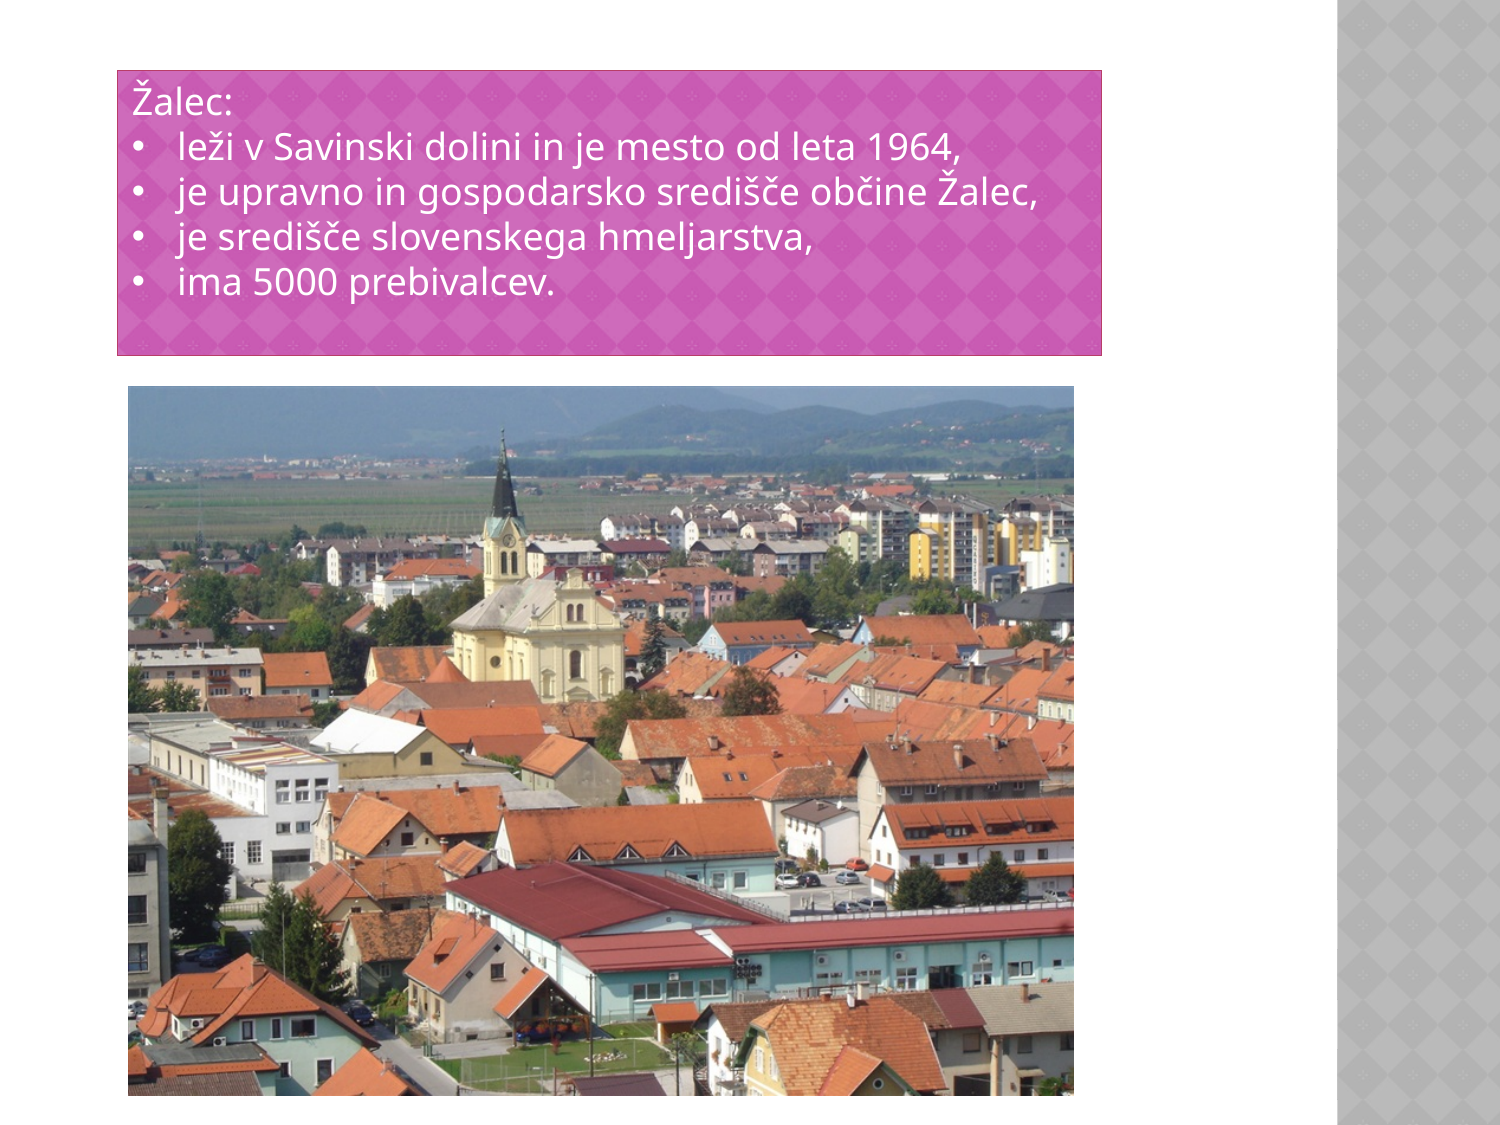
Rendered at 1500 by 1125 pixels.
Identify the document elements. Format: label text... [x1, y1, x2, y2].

picture [128, 386, 1074, 1096]
text_box Žalec: leži v Savinski dolini in je mesto od leta 1964, je upravno in gospodarsko središče občine Žalec, je središče slovenskega hmeljarstva, ima 5000 prebivalcev. [117, 70, 1102, 356]
